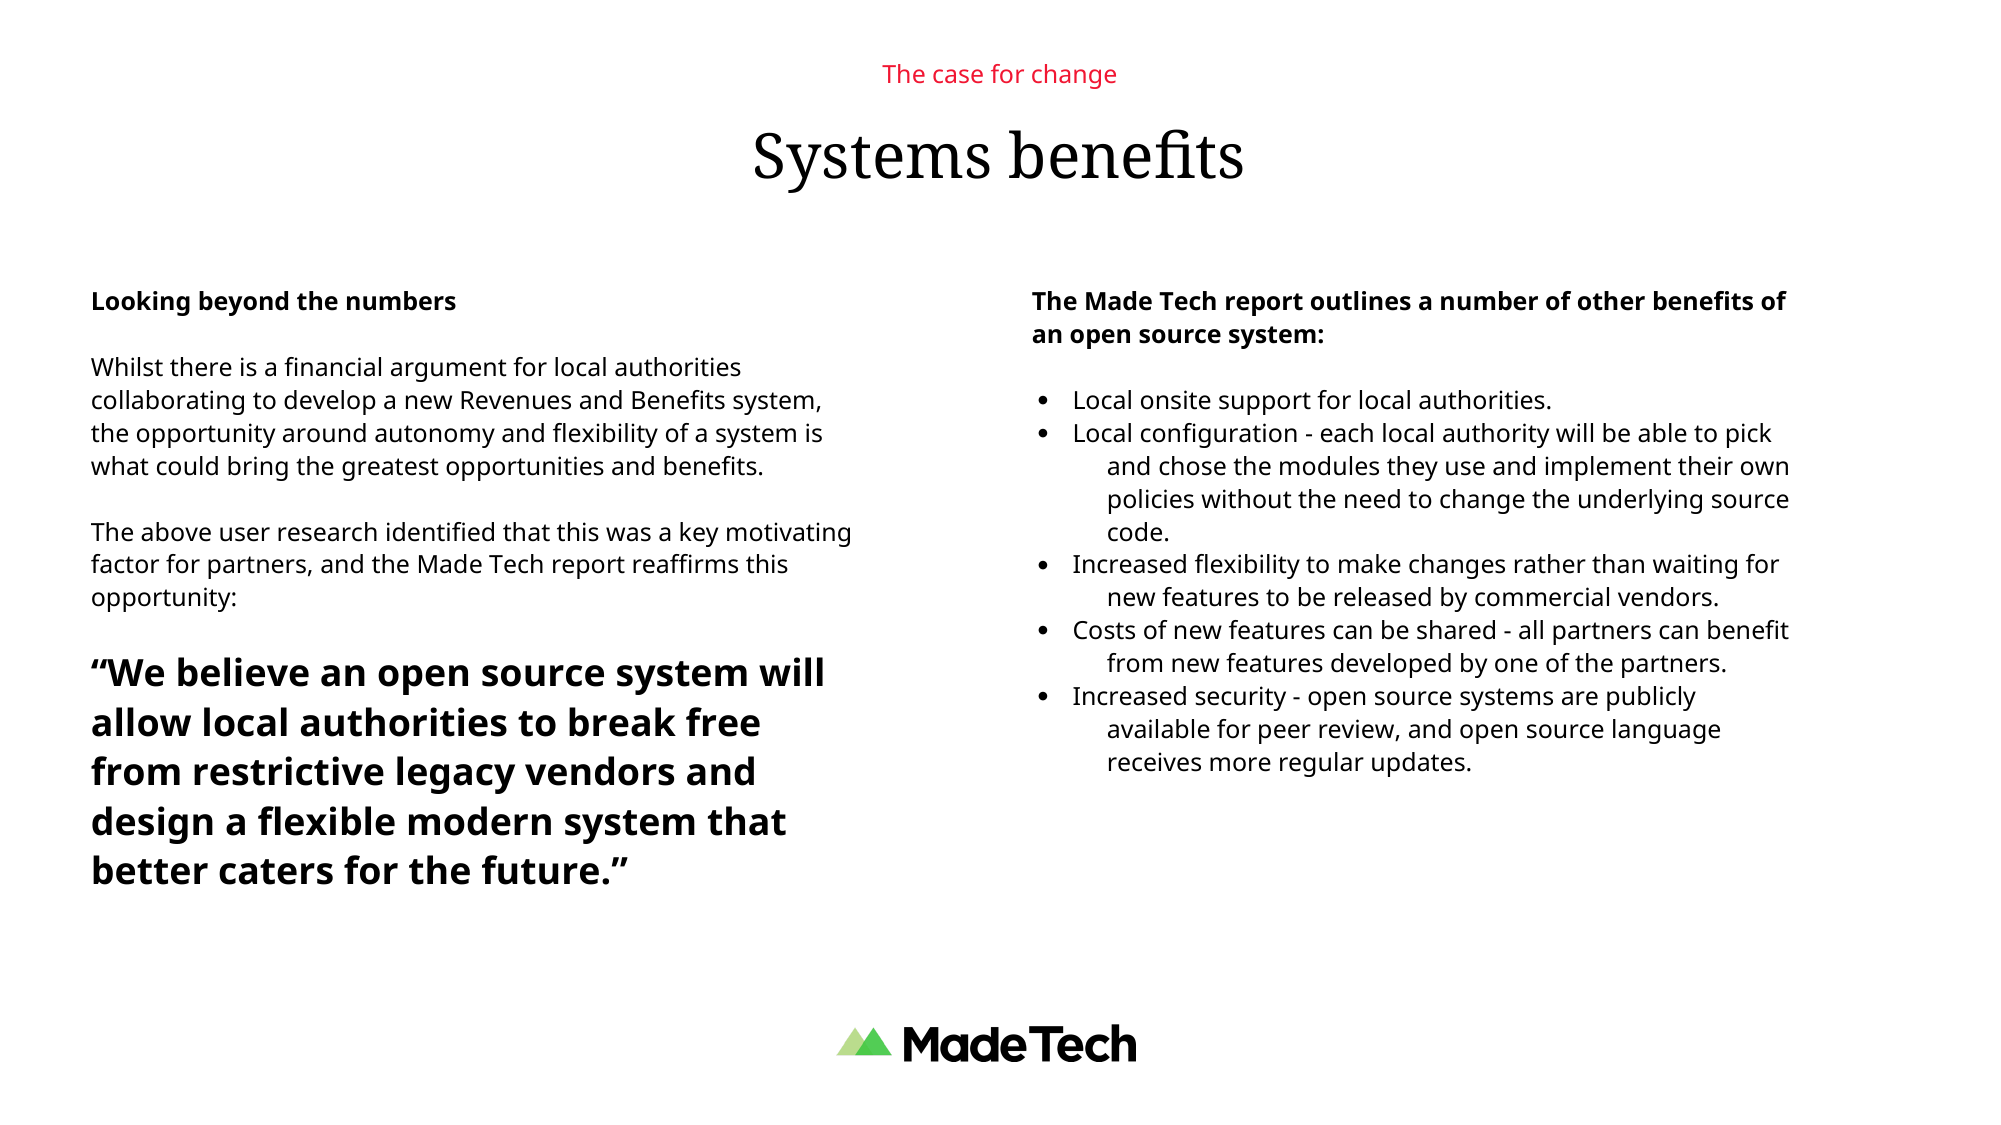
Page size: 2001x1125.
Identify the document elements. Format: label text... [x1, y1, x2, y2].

text_box The case for change [864, 55, 1136, 94]
text_box The Made Tech report outlines a number of other benefits of an open source system: Local onsite support for local authorities. Local configuration - each local authority will be able to pick and chose the modules they use and implement their own policies without the need to change the underlying source code. Increased flexibility to make changes rather than waiting for new features to be released by commercial vendors. Costs of new features can be shared - all partners can benefit from new features developed by one of the partners. Increased security - open source systems are publicly available for peer review, and open source language receives more regular updates. [1026, 277, 1803, 998]
text_box Systems benefits [0, 125, 2000, 224]
picture [836, 1024, 1136, 1062]
text_box Looking beyond the numbers Whilst there is a financial argument for local authorities collaborating to develop a new Revenues and Benefits system, the opportunity around autonomy and flexibility of a system is what could bring the greatest opportunities and benefits. The above user research identified that this was a key motivating factor for partners, and the Made Tech report reaffirms this opportunity: “We believe an open source system will allow local authorities to break free from restrictive legacy vendors and design a flexible modern system that better caters for the future.” [84, 277, 865, 998]
